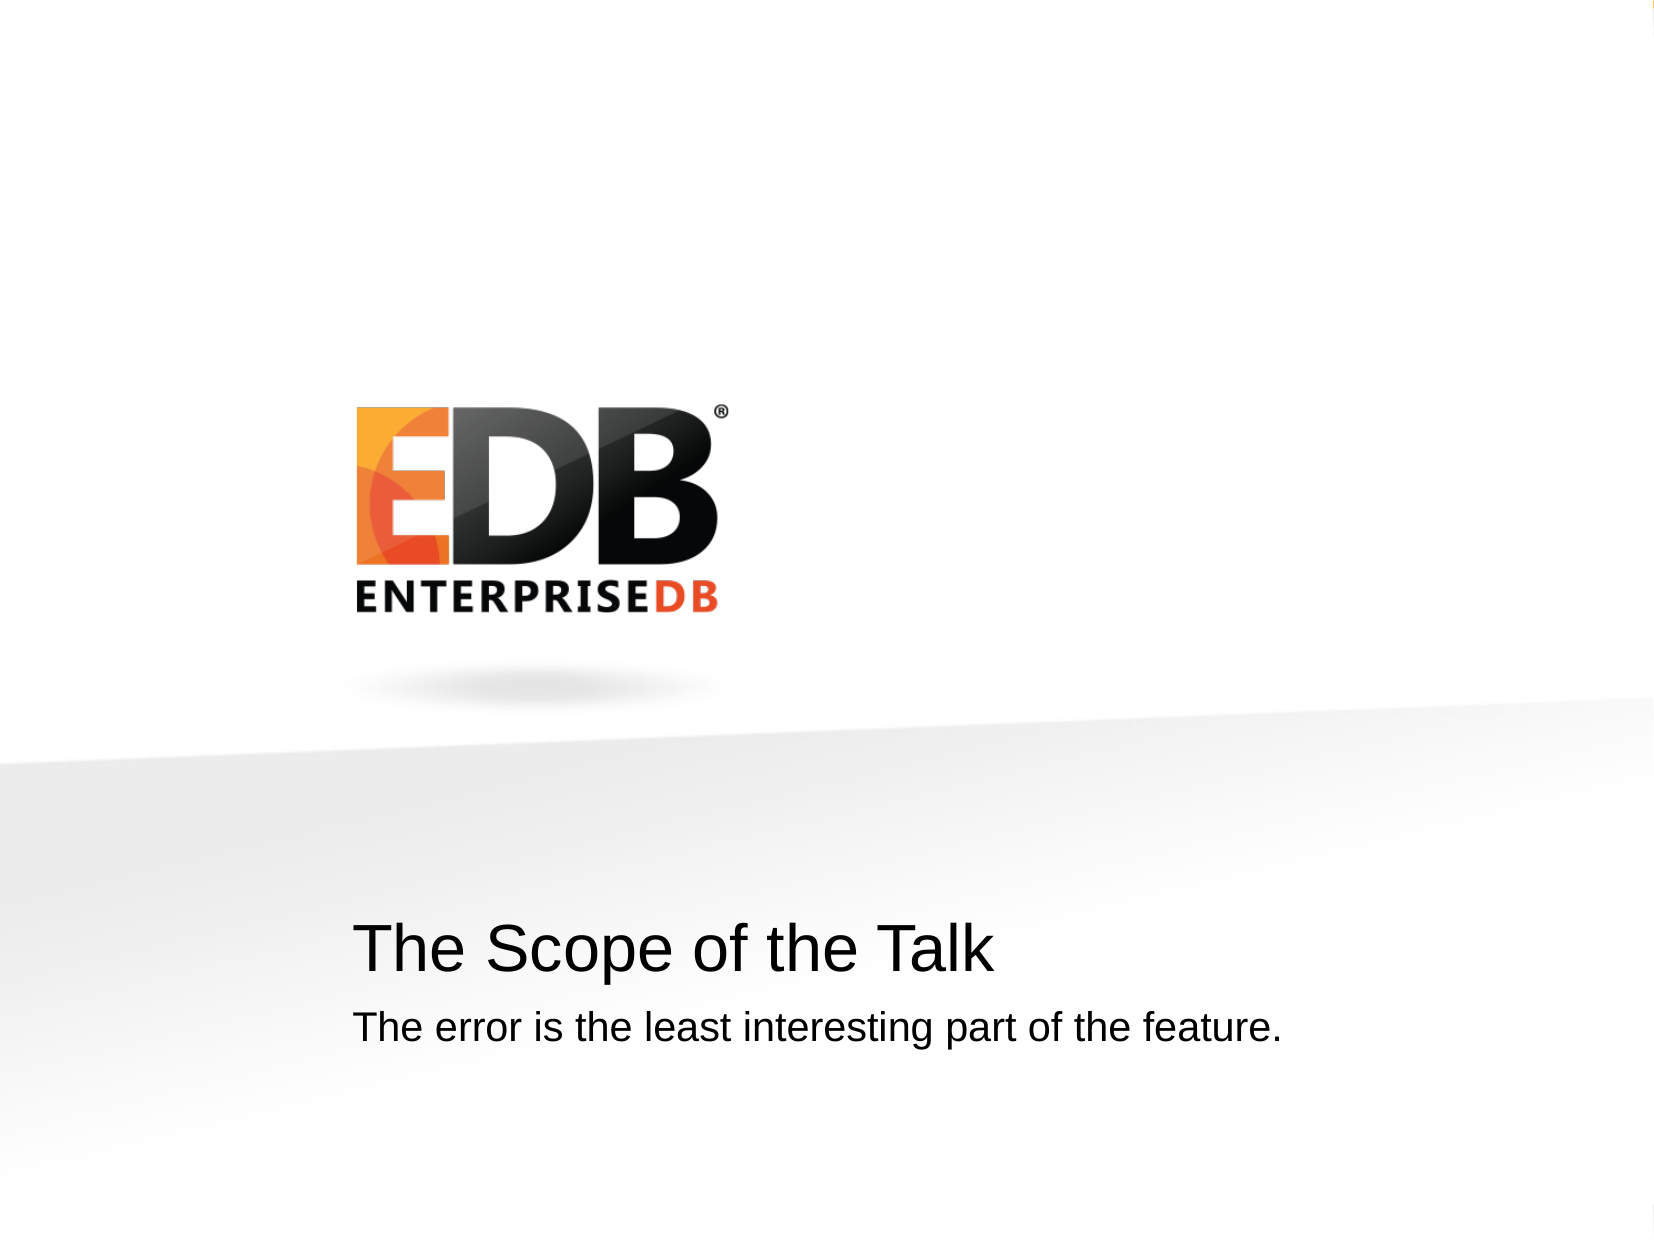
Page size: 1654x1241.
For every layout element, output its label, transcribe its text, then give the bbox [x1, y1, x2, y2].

picture [0, 0, 1654, 1241]
subtitle The error is the least interesting part of the feature. [337, 992, 1546, 1083]
title The Scope of the Talk [337, 826, 1546, 992]
